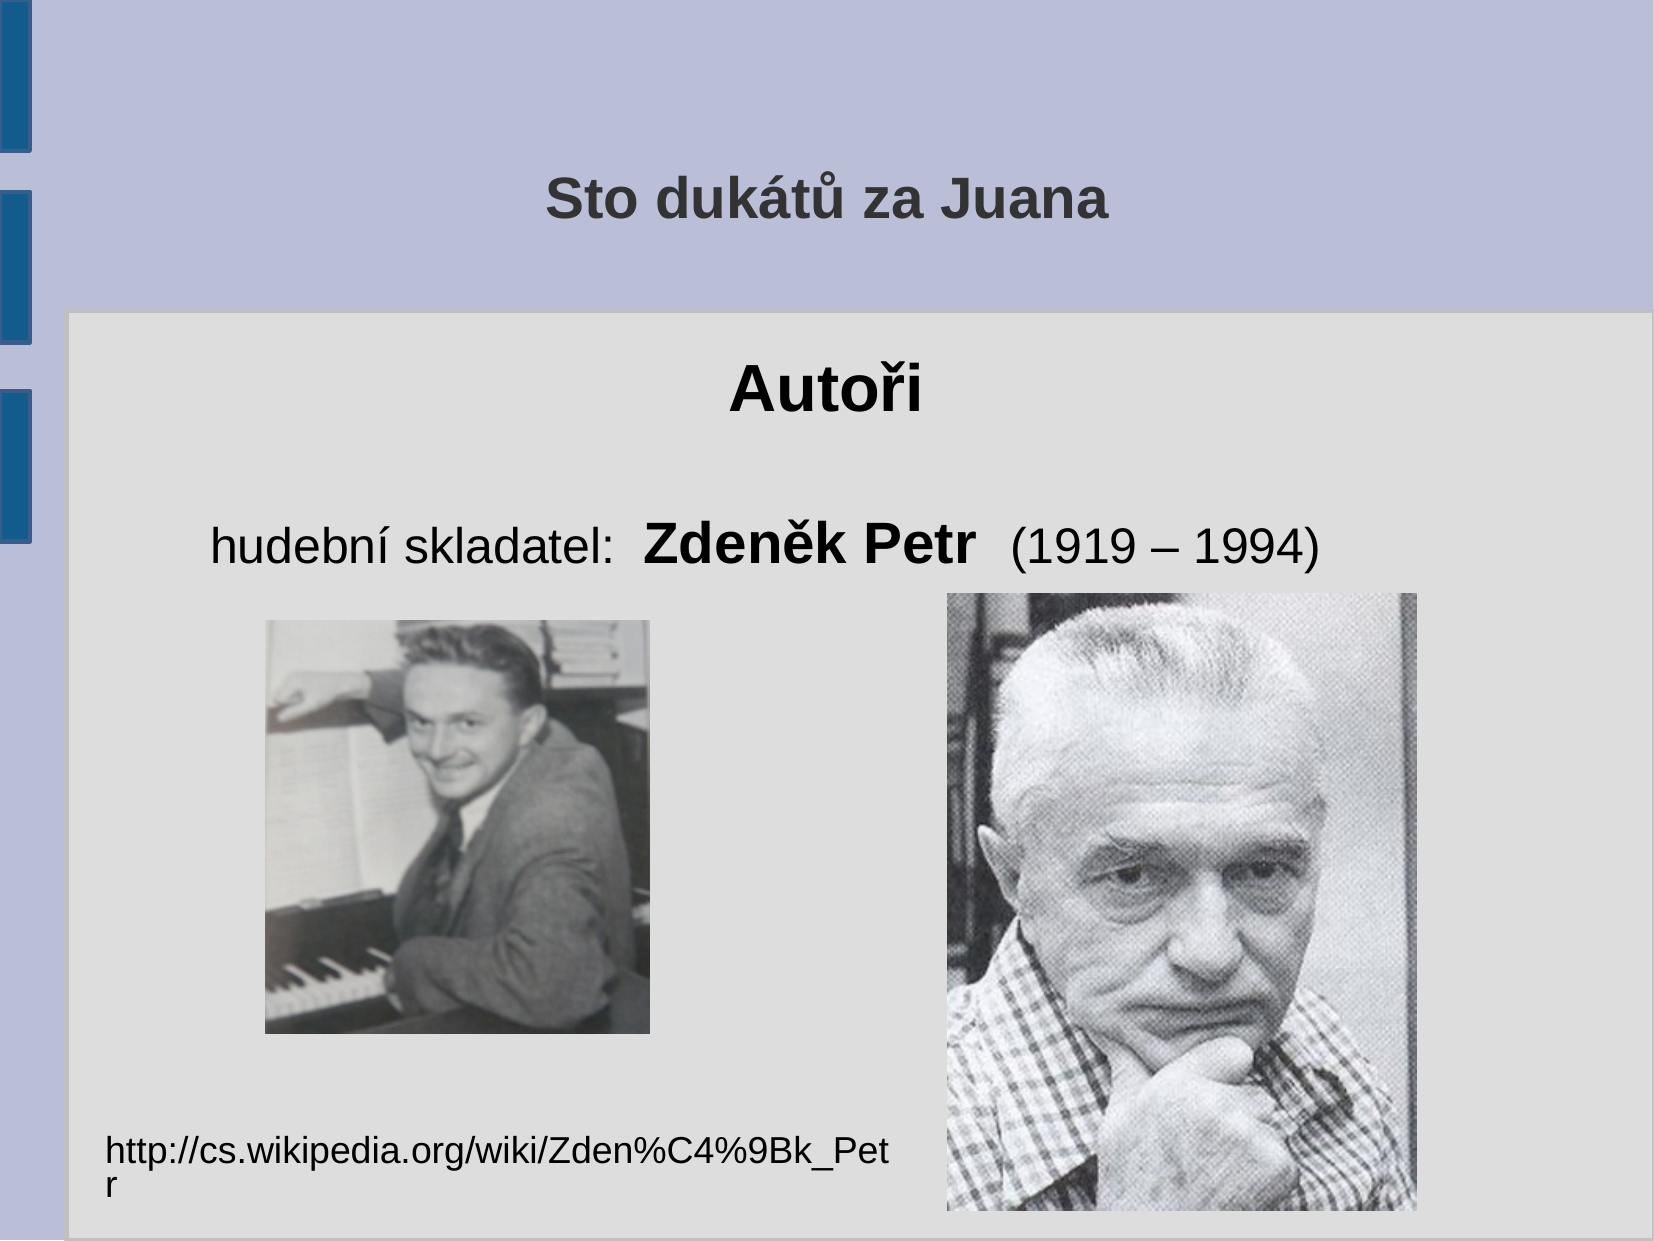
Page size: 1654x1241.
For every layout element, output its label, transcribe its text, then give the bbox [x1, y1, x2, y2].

picture [947, 593, 1417, 1211]
list Autoři hudební skladatel: Zdeněk Petr (1919 – 1994) [121, 344, 1534, 1127]
text_box http://cs.wikipedia.org/wiki/Zden%C4%9Bk_Petr [90, 1122, 916, 1179]
picture [265, 620, 650, 1034]
title Sto dukátů za Juana [121, 91, 1534, 299]
